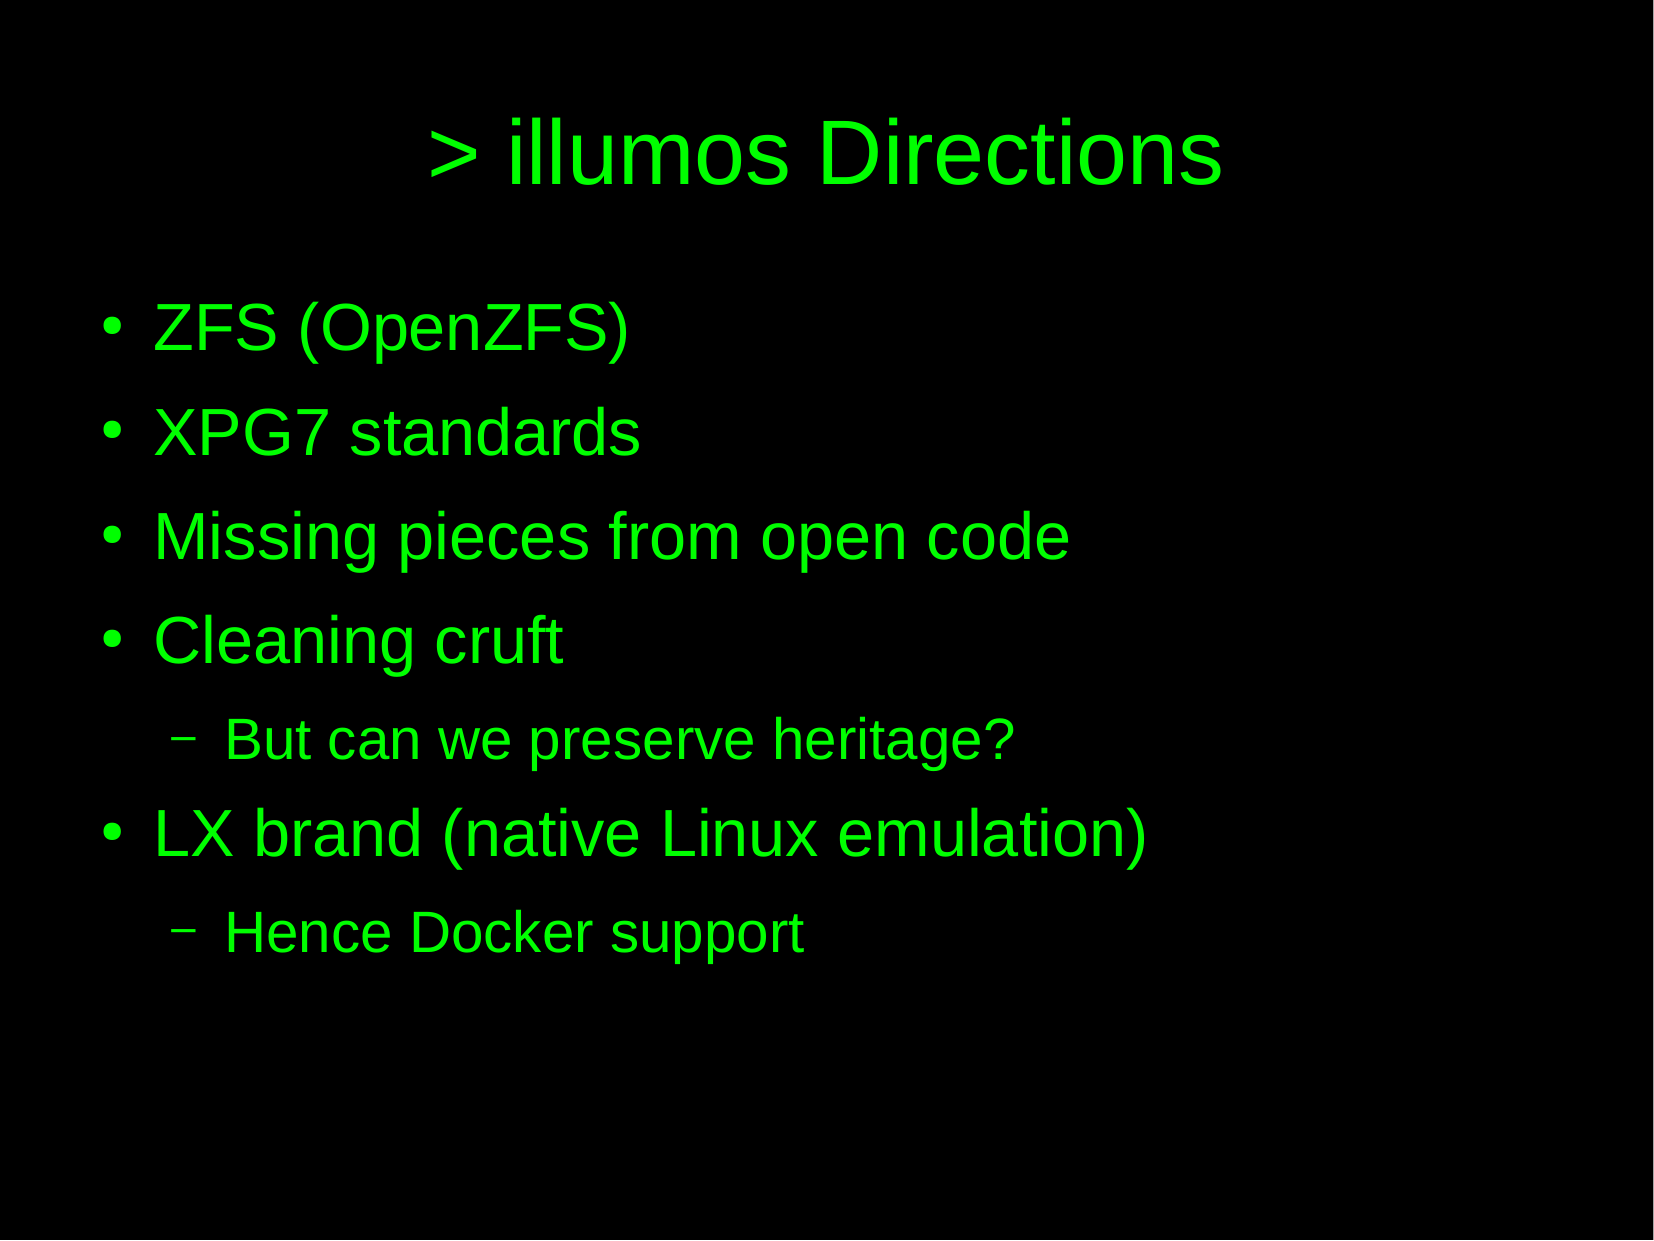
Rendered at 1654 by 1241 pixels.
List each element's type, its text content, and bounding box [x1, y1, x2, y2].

title > illumos Directions [82, 49, 1571, 257]
list ZFS (OpenZFS) XPG7 standards Missing pieces from open code Cleaning cruft But can we preserve heritage? LX brand (native Linux emulation) Hence Docker support [82, 290, 1571, 1010]
